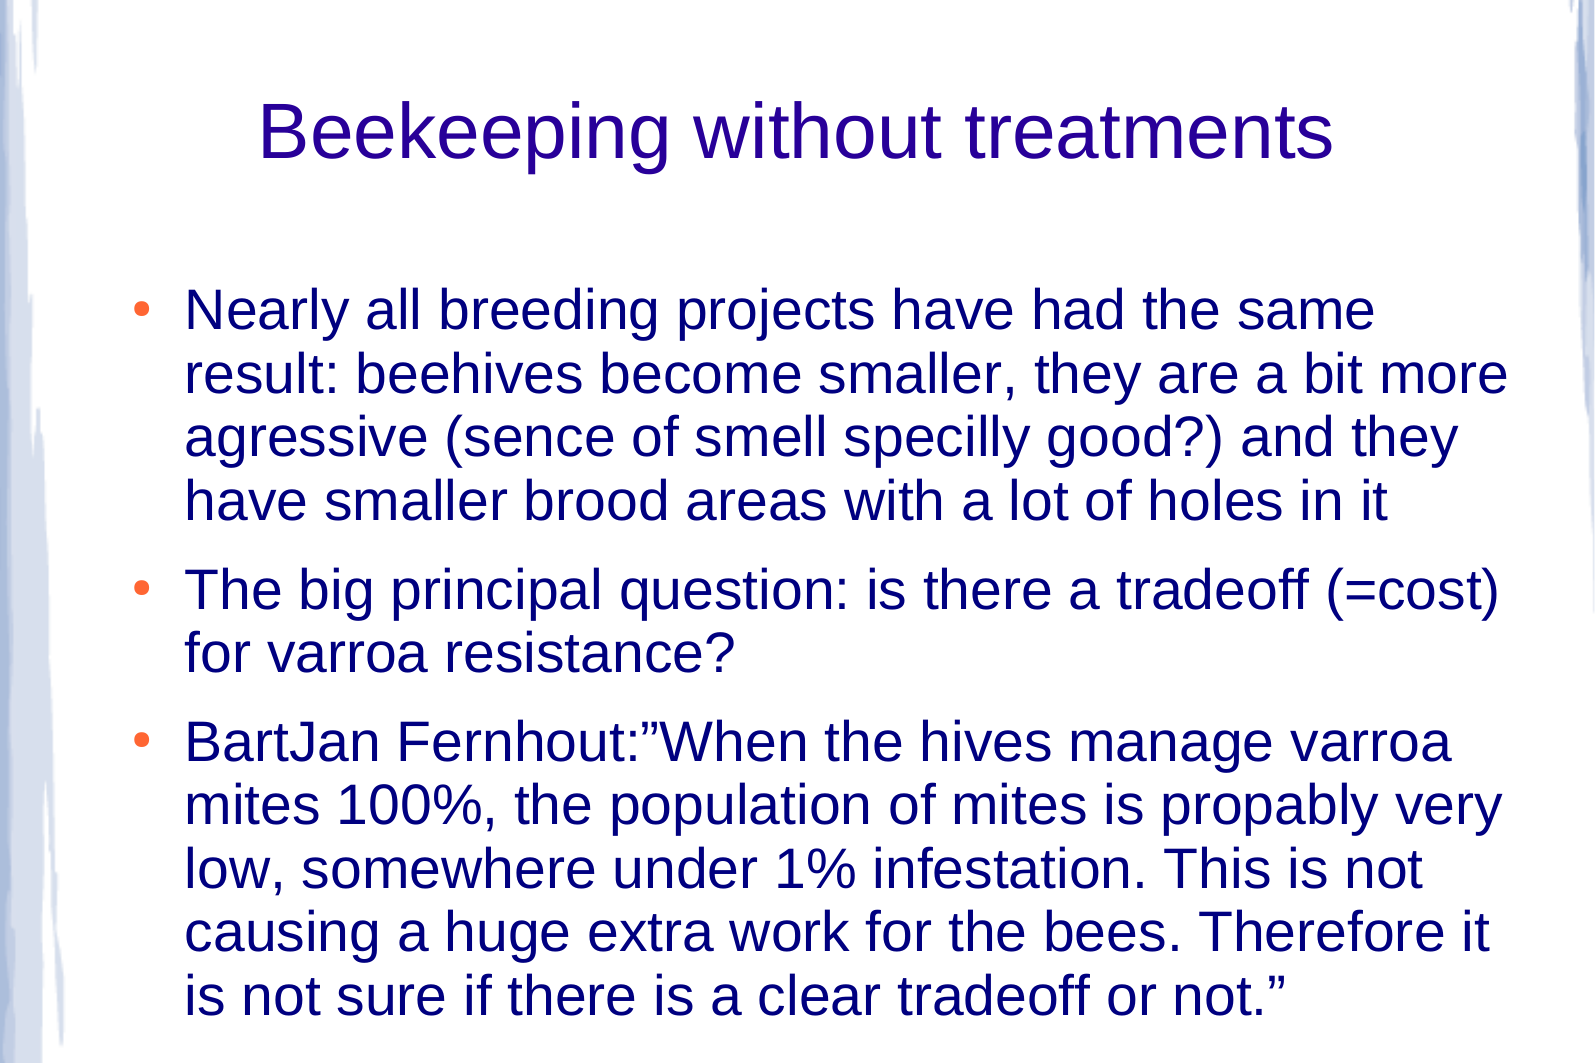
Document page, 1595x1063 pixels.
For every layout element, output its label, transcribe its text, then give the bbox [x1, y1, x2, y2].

title Beekeeping without treatments [79, 42, 1515, 220]
list Nearly all breeding projects have had the same result: beehives become smaller, they are a bit more agressive (sence of smell specilly good?) and they have smaller brood areas with a lot of holes in it The big principal question: is there a tradeoff (=cost) for varroa resistance? BartJan Fernhout:”When the hives manage varroa mites 100%, the population of mites is propably very low, somewhere under 1% infestation. This is not causing a huge extra work for the bees. Therefore it is not sure if there is a clear tradeoff or not.” [113, 278, 1515, 1028]
picture [0, 0, 1595, 1063]
